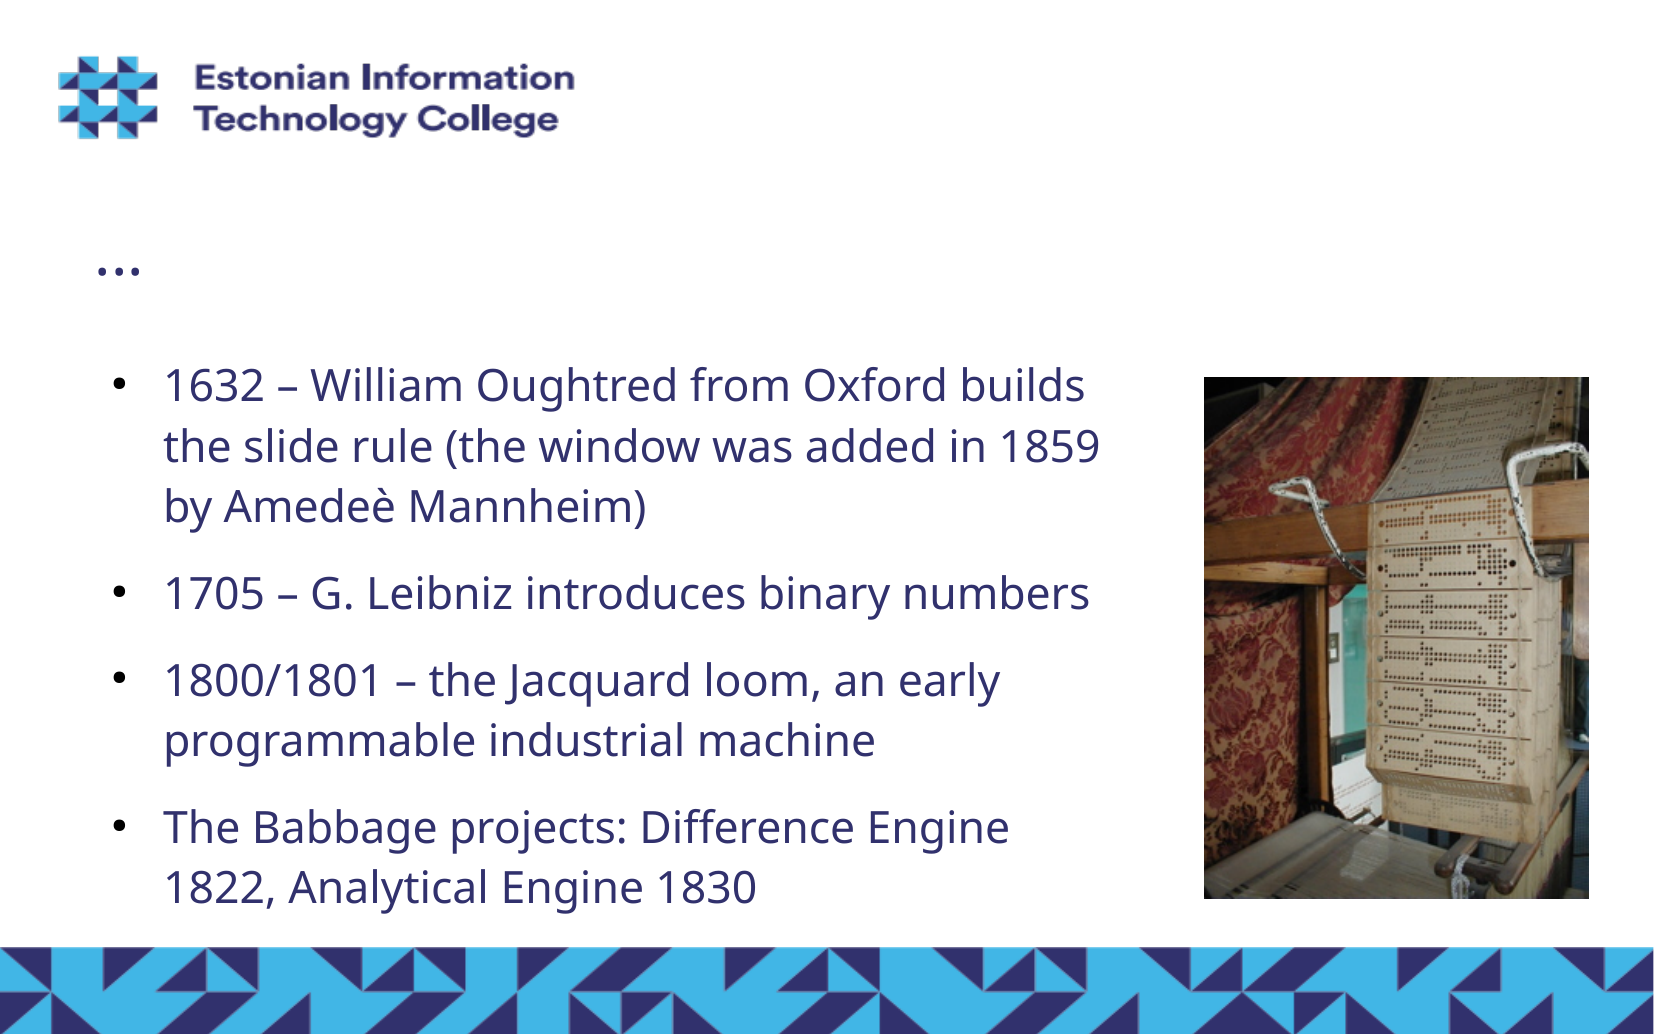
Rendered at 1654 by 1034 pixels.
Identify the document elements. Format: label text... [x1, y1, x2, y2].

title ... [94, 165, 1231, 338]
list 1632 – William Oughtred from Oxford builds the slide rule (the window was added in 1859 by Amedeè Mannheim) 1705 – G. Leibniz introduces binary numbers 1800/1801 – the Jacquard loom, an early programmable industrial machine The Babbage projects: Difference Engine 1822, Analytical Engine 1830 [94, 354, 1134, 922]
picture [1204, 377, 1589, 899]
